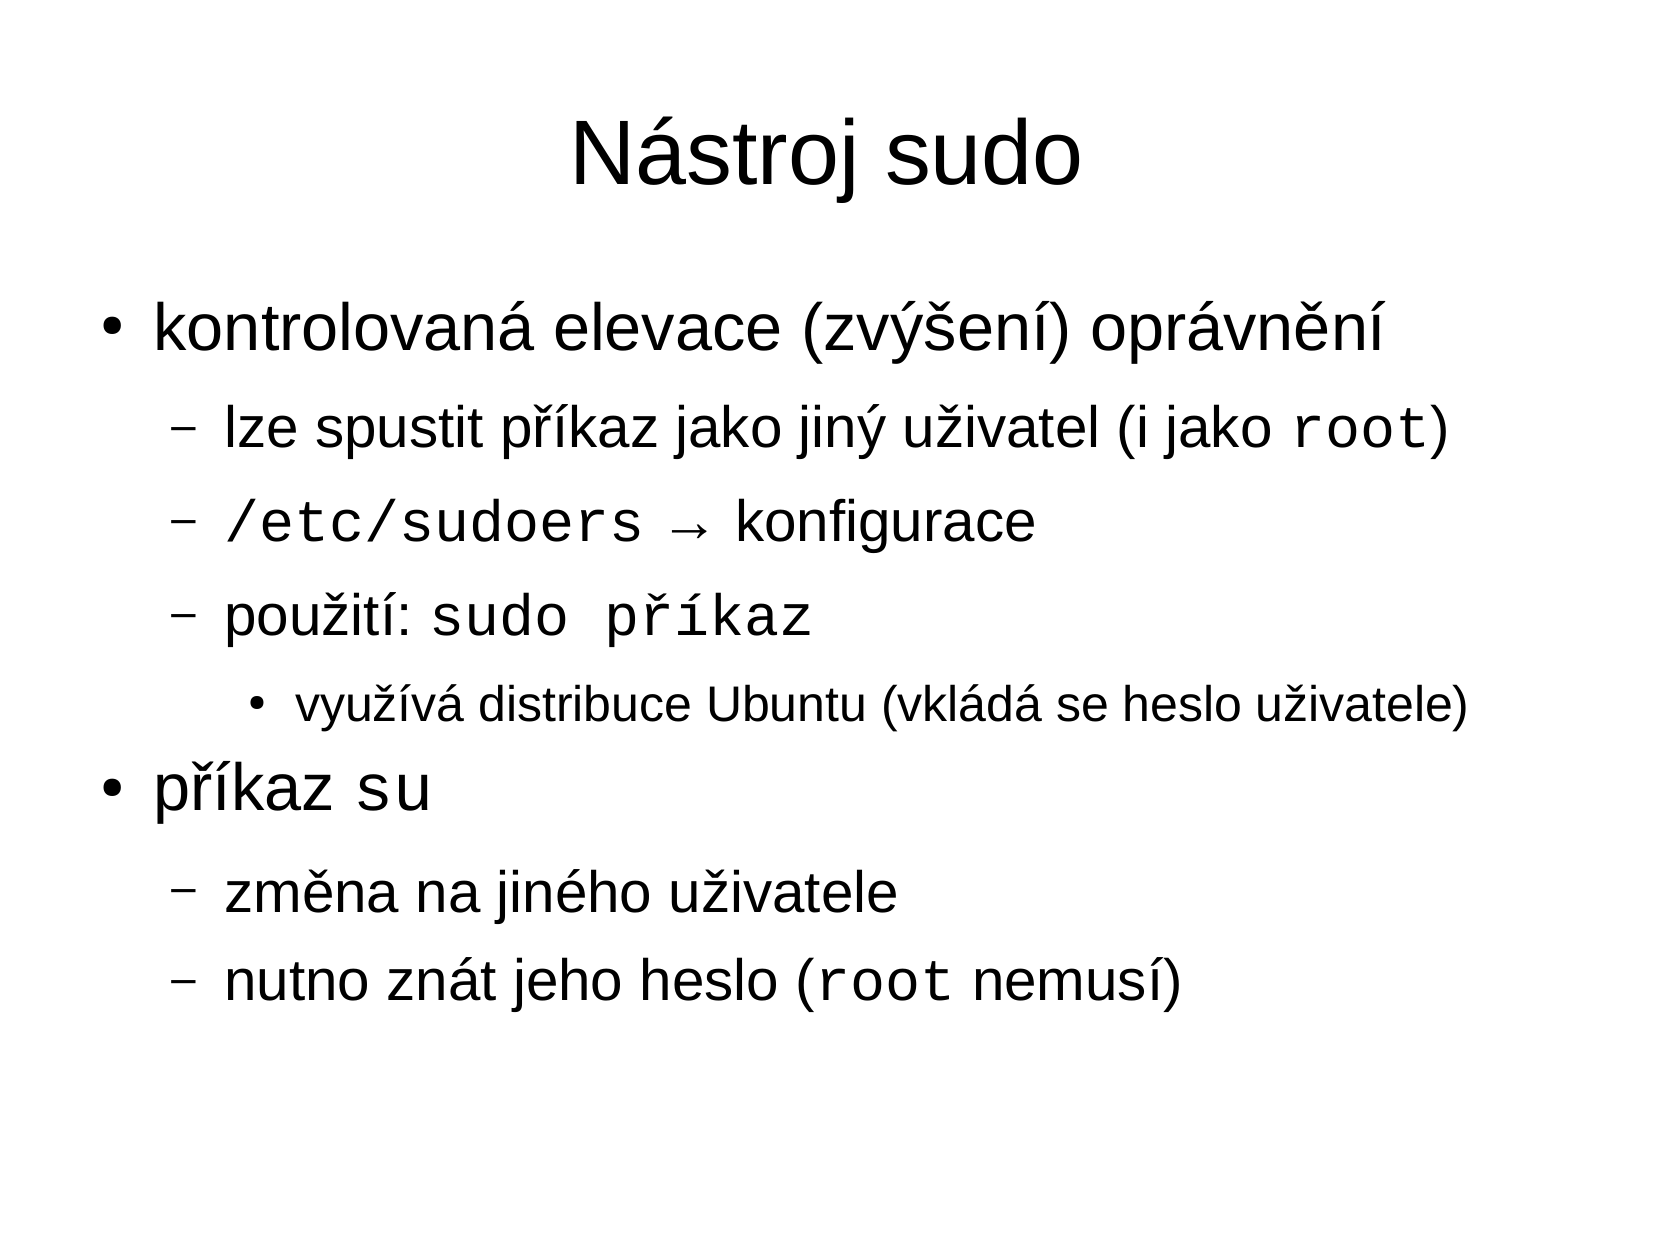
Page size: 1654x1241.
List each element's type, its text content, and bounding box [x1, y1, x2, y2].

list kontrolovaná elevace (zvýšení) oprávnění lze spustit příkaz jako jiný uživatel (i jako root) /etc/sudoers → konfigurace použití: sudo příkaz využívá distribuce Ubuntu (vkládá se heslo uživatele) příkaz su změna na jiného uživatele nutno znát jeho heslo (root nemusí) [82, 290, 1571, 1094]
title Nástroj sudo [82, 56, 1571, 250]
